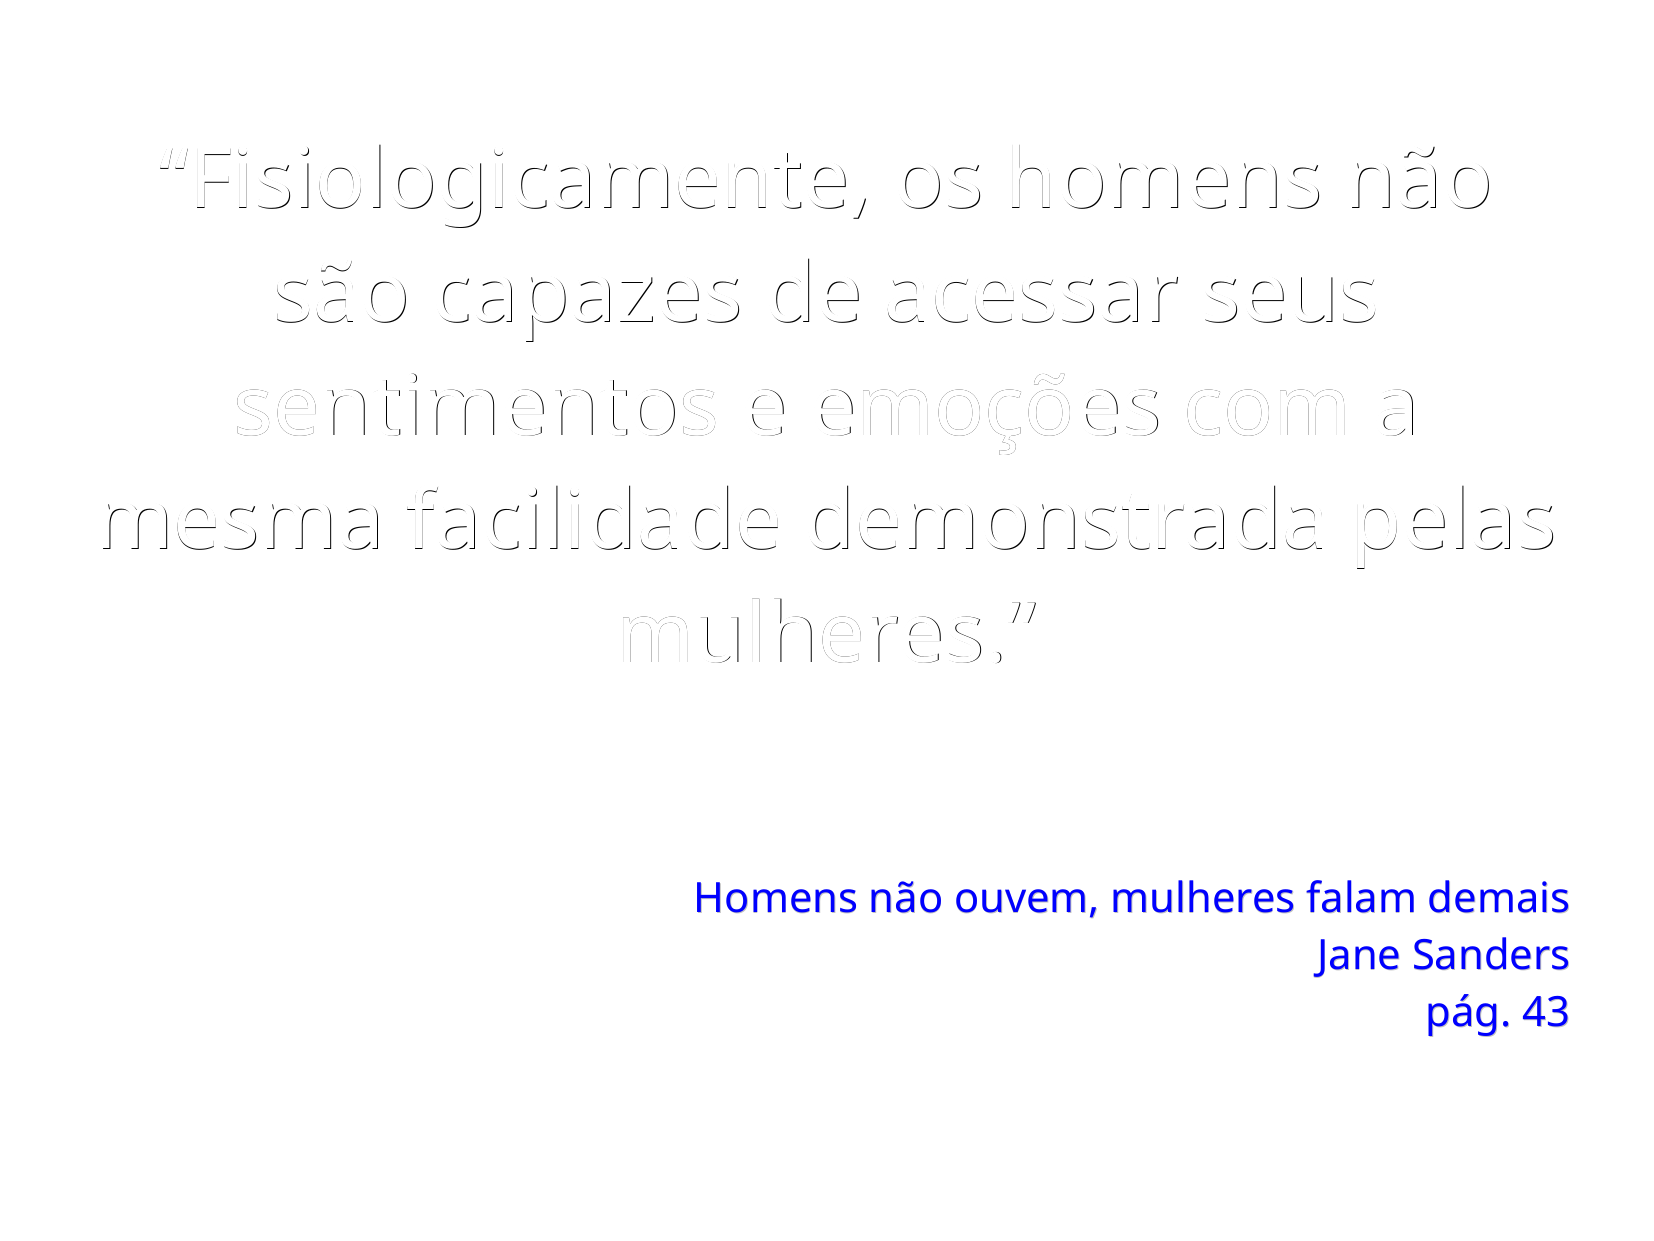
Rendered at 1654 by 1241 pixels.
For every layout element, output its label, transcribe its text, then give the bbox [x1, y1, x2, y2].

subtitle “Fisiologicamente, os homens não são capazes de acessar seus sentimentos e emoções com a mesma facilidade demonstrada pelas mulheres.” Homens não ouvem, mulheres falam demais Jane Sanders pág. 43 [82, 56, 1571, 1102]
